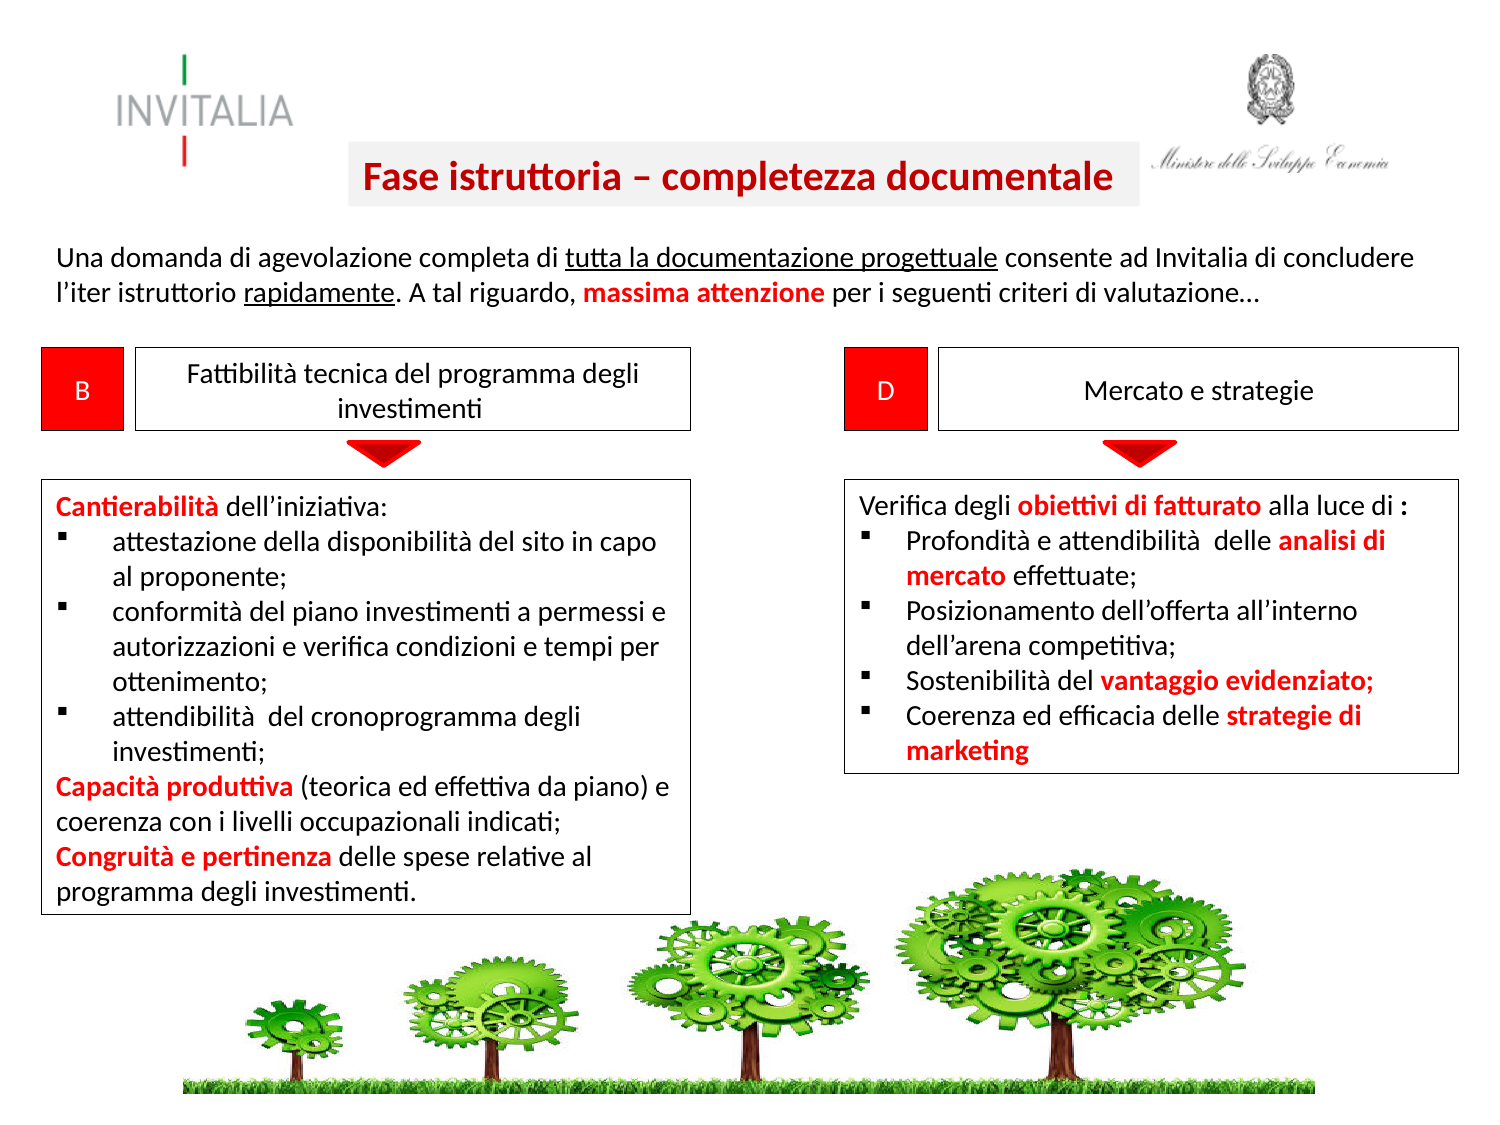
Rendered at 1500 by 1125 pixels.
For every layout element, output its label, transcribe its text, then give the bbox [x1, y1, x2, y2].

text_box Una domanda di agevolazione completa di tutta la documentazione progettuale consente ad Invitalia di concludere l’iter istruttorio rapidamente. A tal riguardo, massima attenzione per i seguenti criteri di valutazione… [41, 231, 1459, 315]
text_box Cantierabilità dell’iniziativa: attestazione della disponibilità del sito in capo al proponente; conformità del piano investimenti a permessi e autorizzazioni e verifica condizioni e tempi per ottenimento; attendibilità del cronoprogramma degli investimenti; Capacità produttiva (teorica ed effettiva da piano) e coerenza con i livelli occupazionali indicati; Congruità e pertinenza delle spese relative al programma degli investimenti. [41, 479, 691, 915]
text_box Verifica degli obiettivi di fatturato alla luce di : Profondità e attendibilità delle analisi di mercato effettuate; Posizionamento dell’offerta all’interno dell’arena competitiva; Sostenibilità del vantaggio evidenziato; Coerenza ed efficacia delle strategie di marketing [844, 479, 1459, 774]
text_box Fattibilità tecnica del programma degli investimenti [135, 347, 691, 431]
text_box [348, 442, 420, 466]
picture [76, 54, 302, 173]
text_box Mercato e strategie [938, 347, 1459, 431]
picture [183, 857, 1315, 1094]
text_box [1104, 442, 1176, 466]
text_box Fase istruttoria – completezza documentale [348, 141, 1140, 207]
text_box D [844, 347, 928, 431]
text_box B [41, 347, 124, 431]
